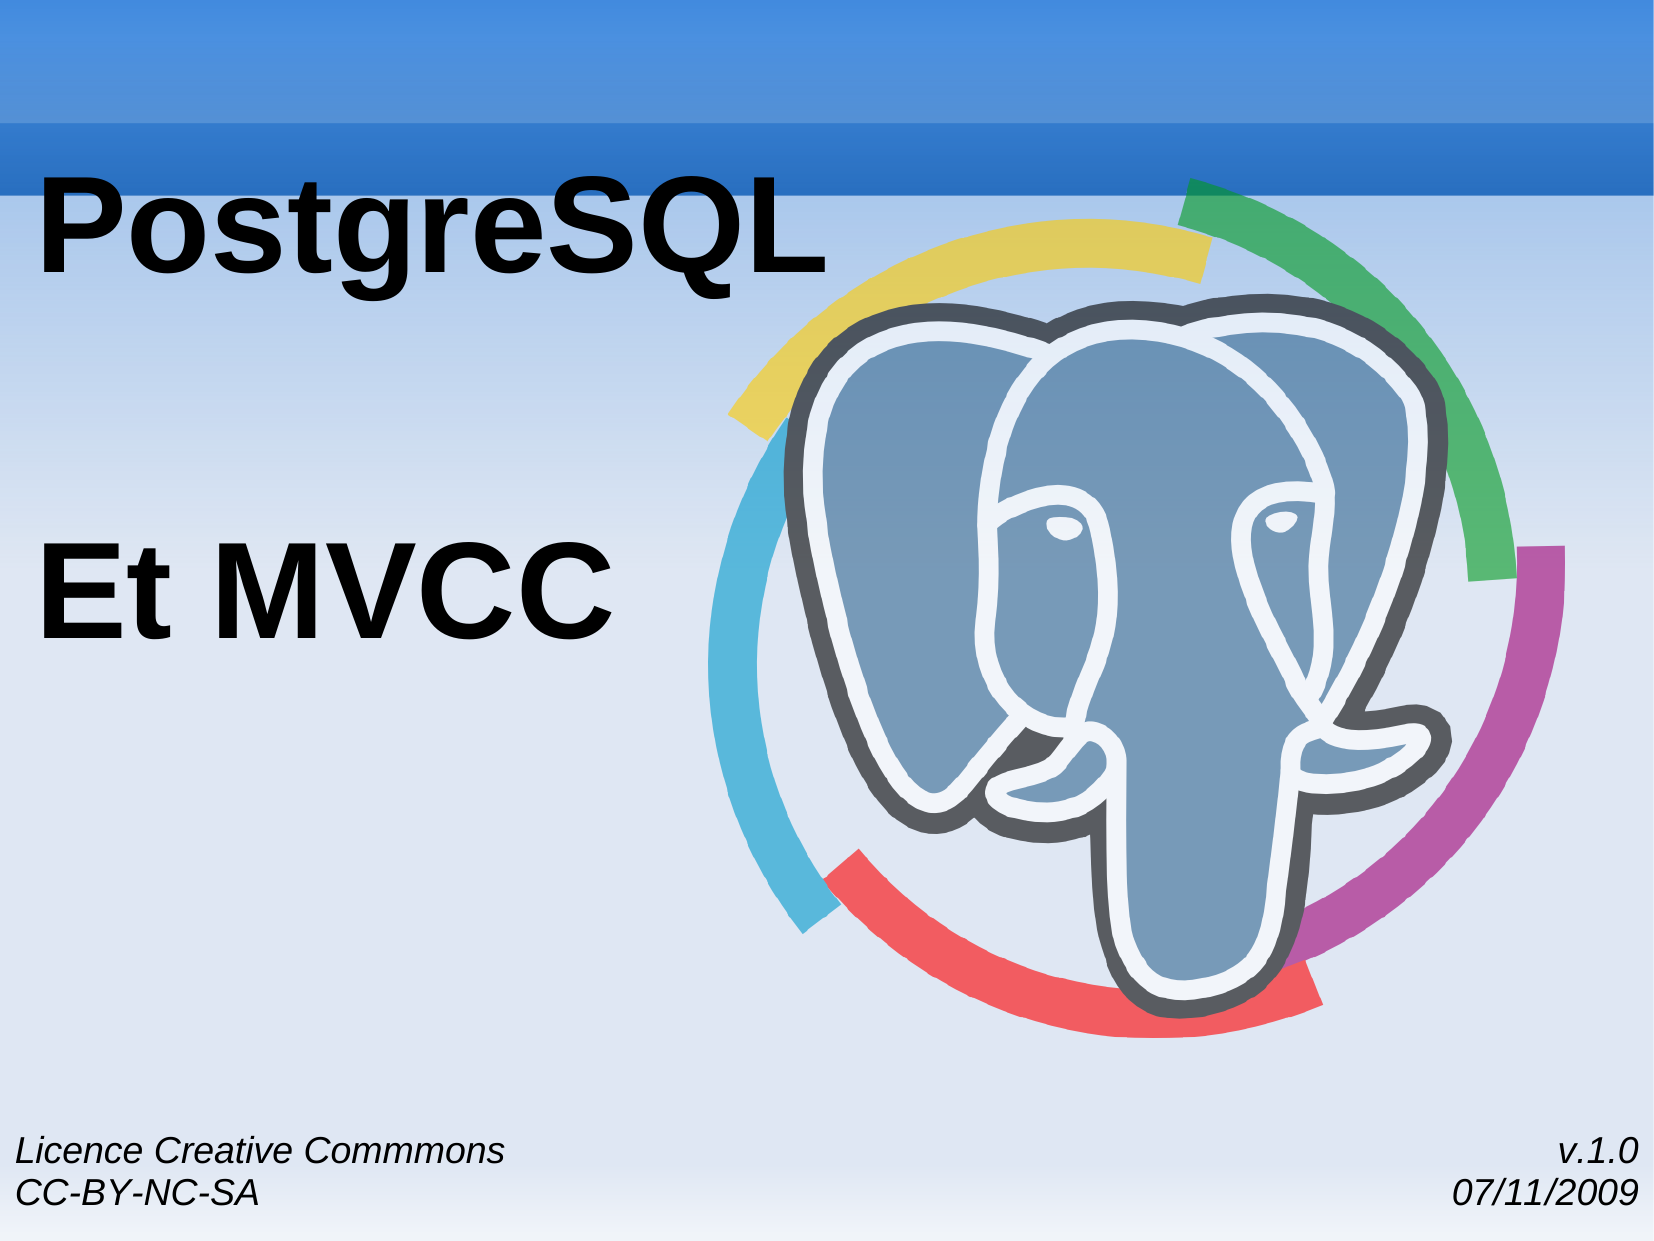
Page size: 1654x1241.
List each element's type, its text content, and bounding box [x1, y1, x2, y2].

text_box Licence Creative Commmons CC-BY-NC-SA [0, 1122, 532, 1241]
list PostgreSQL Et MVCC [17, 147, 1506, 967]
text_box v.1.0 07/11/2009 [1358, 1122, 1654, 1221]
picture [0, 0, 1654, 1241]
